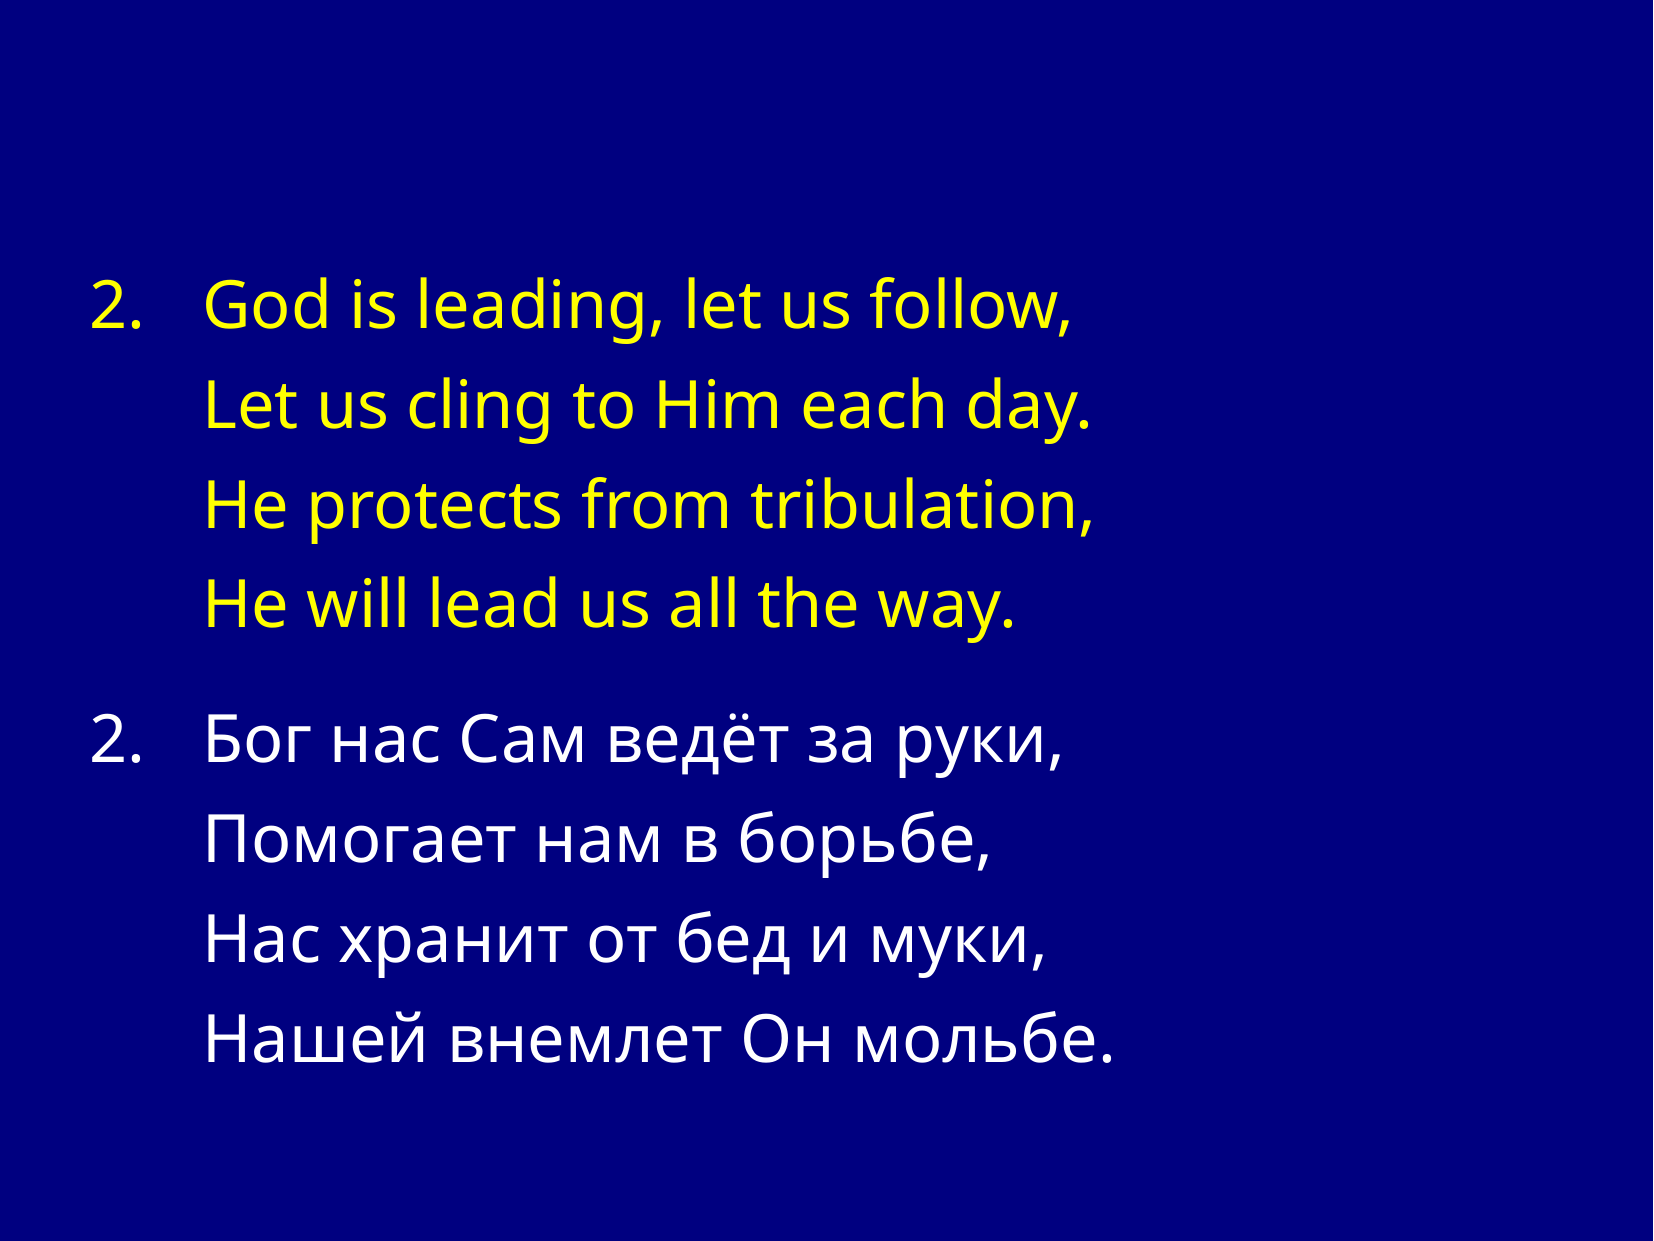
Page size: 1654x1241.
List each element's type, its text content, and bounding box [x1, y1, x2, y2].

text_box 2. God is leading, let us follow, Let us cling to Him each day. He protects from tribulation, He will lead us all the way. [75, 150, 1576, 638]
text_box 2. Бог нас Сам ведёт за руки, Помогает нам в борьбе, Нас хранит от бед и муки, Нашей внемлет Он мольбе. [75, 675, 1576, 1163]
